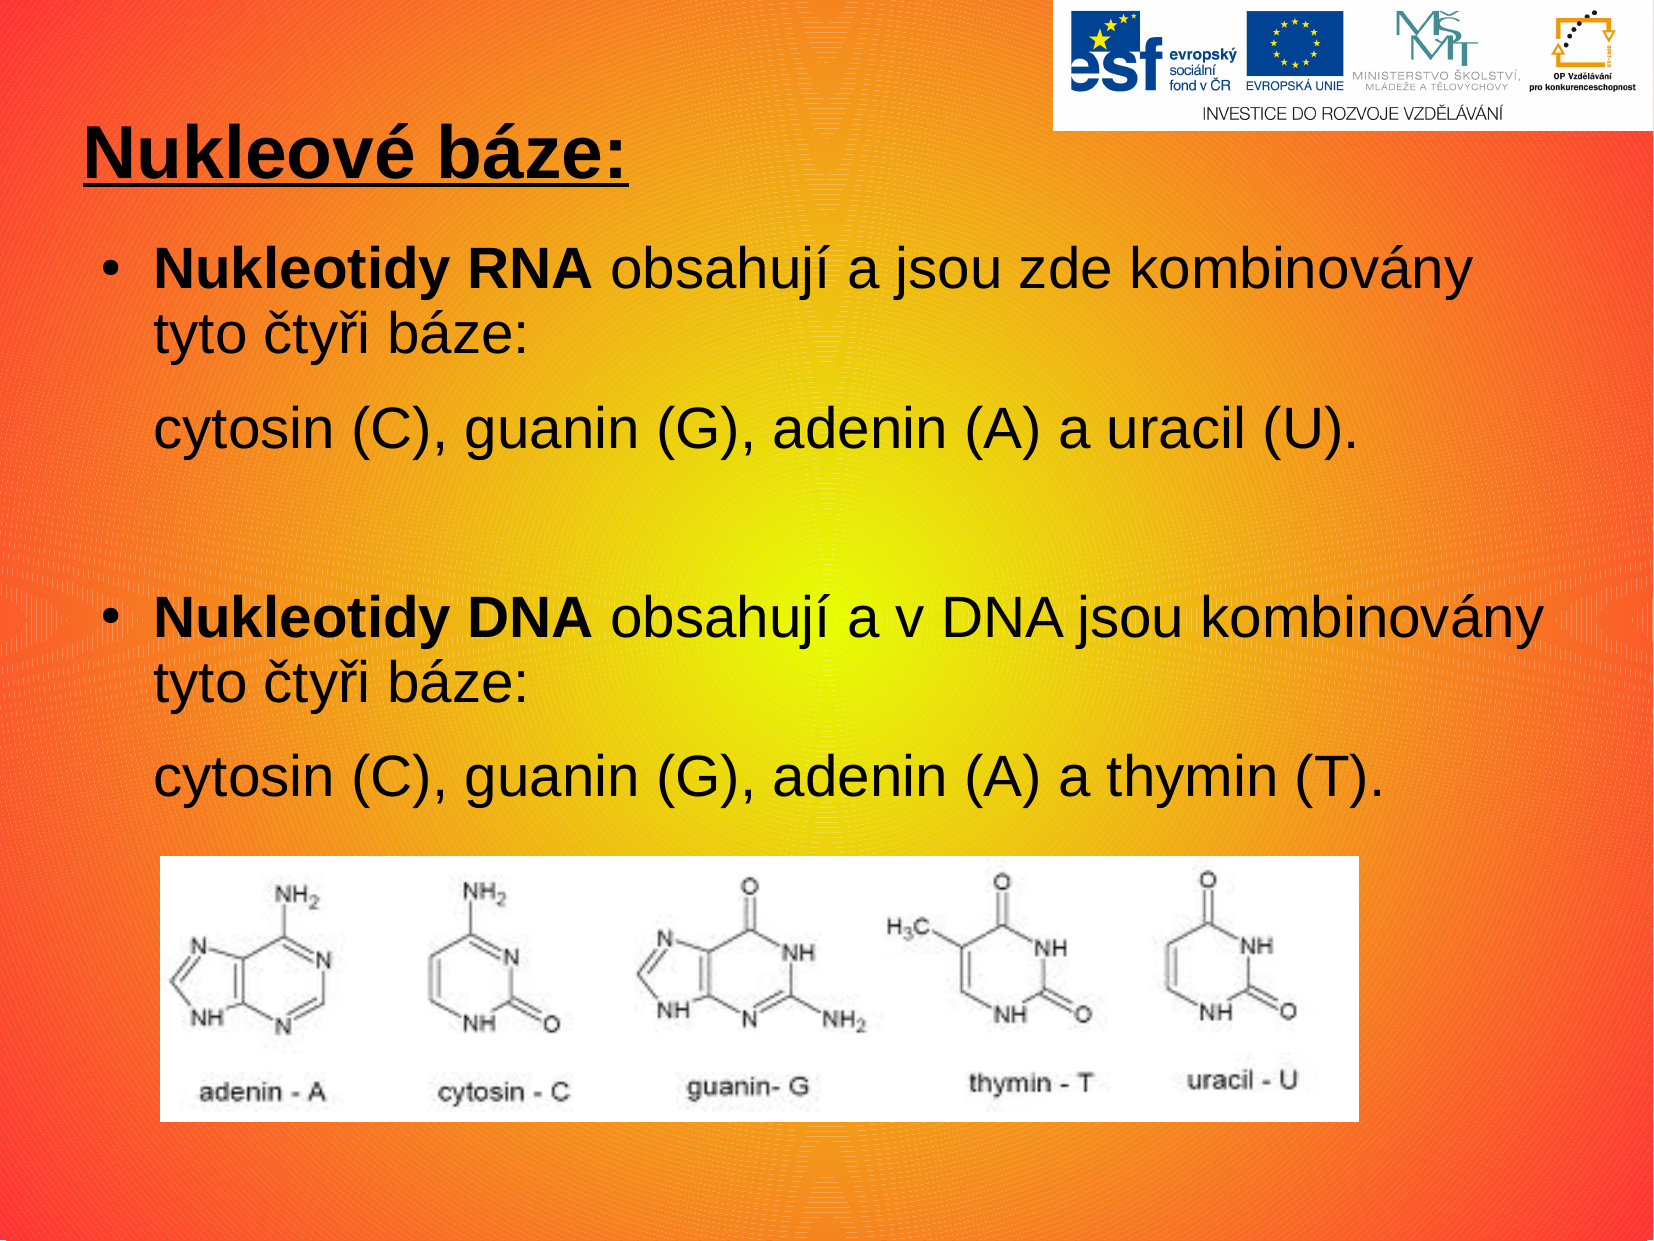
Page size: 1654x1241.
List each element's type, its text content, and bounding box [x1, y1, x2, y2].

title Nukleové báze: [82, 49, 1571, 236]
picture [160, 856, 1359, 1123]
list Nukleotidy RNA obsahují a jsou zde kombinovány tyto čtyři báze: cytosin (C), guanin (G), adenin (A) a uracil (U). Nukleotidy DNA obsahují a v DNA jsou kombinovány tyto čtyři báze: cytosin (C), guanin (G), adenin (A) a thymin (T). [82, 236, 1571, 1055]
picture [1053, 0, 1654, 131]
